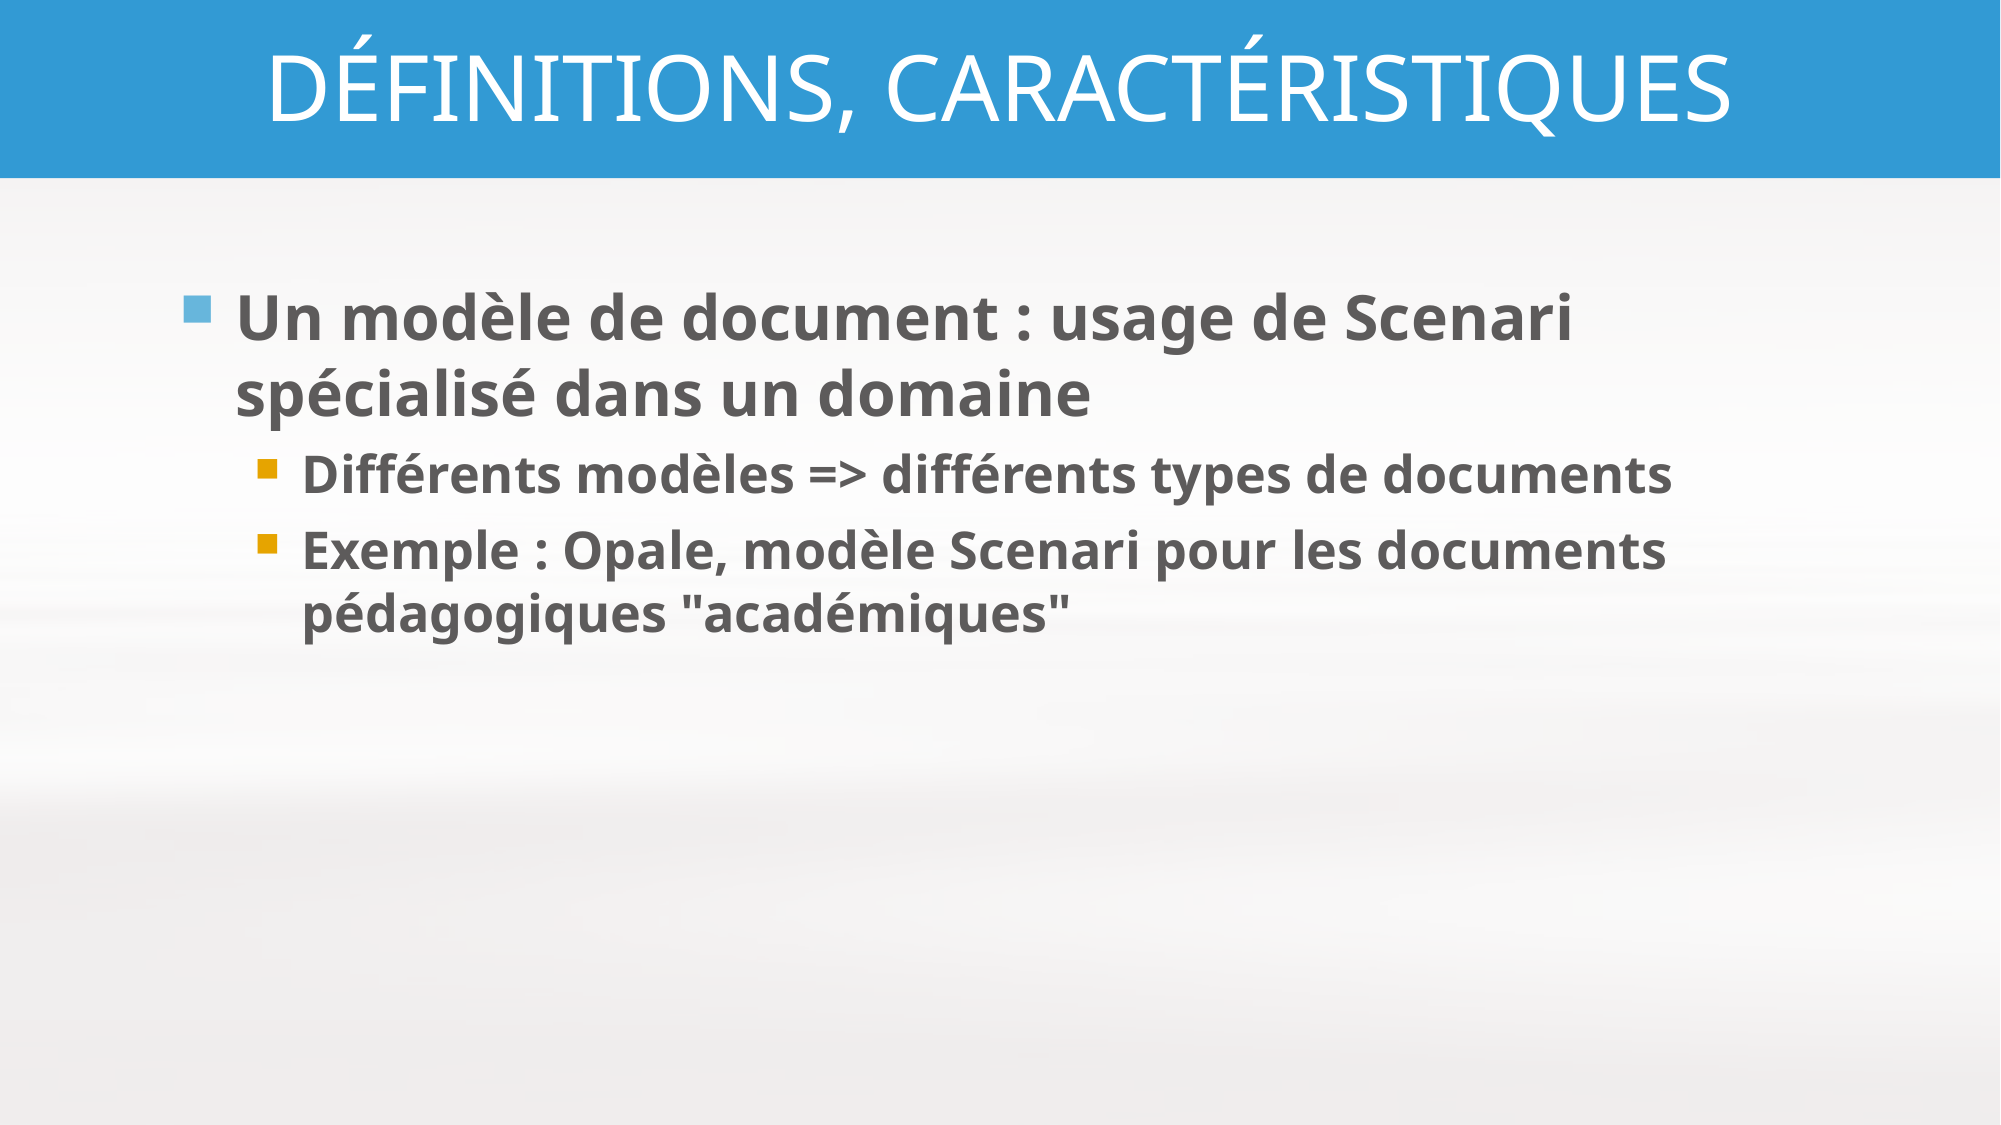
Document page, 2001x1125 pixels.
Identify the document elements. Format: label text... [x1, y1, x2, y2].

text_box Définitions, caractéristiques [0, 0, 2000, 173]
text_box Un modèle de document : usage de Scenari spécialisé dans un domaine Différents modèles => différents types de documents Exemple : Opale, modèle Scenari pour les documents pédagogiques "académiques" [165, 269, 1771, 1094]
